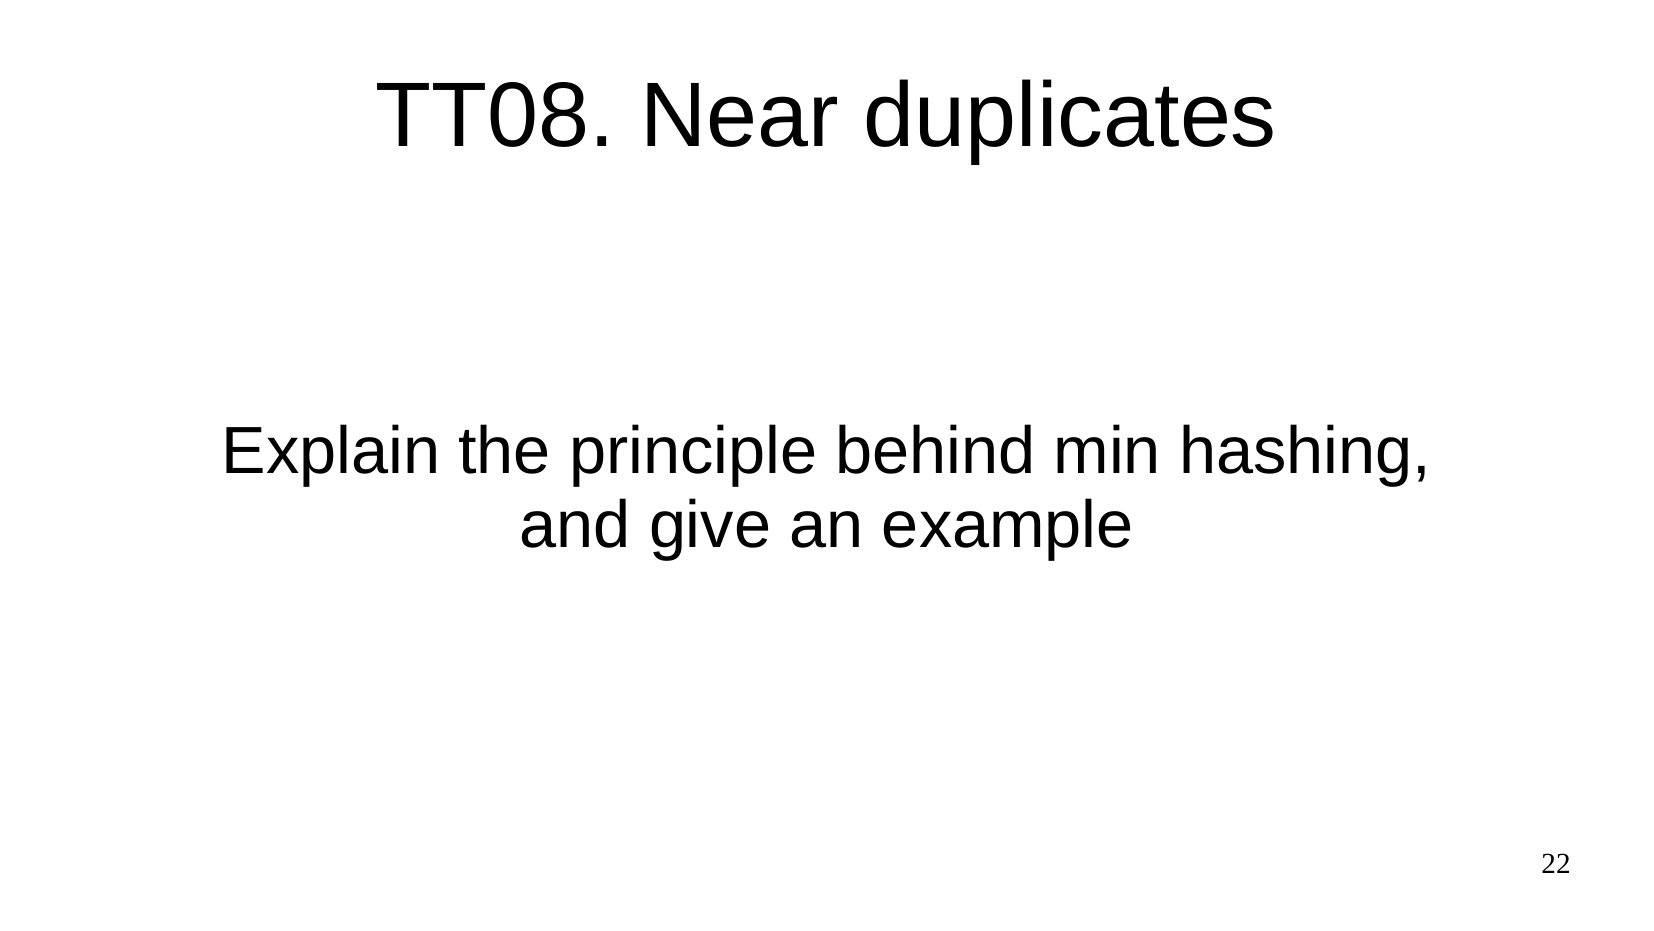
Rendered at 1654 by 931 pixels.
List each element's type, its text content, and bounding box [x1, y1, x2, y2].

subtitle Explain the principle behind min hashing, and give an example [82, 217, 1571, 758]
title TT08. Near duplicates [82, 37, 1571, 193]
